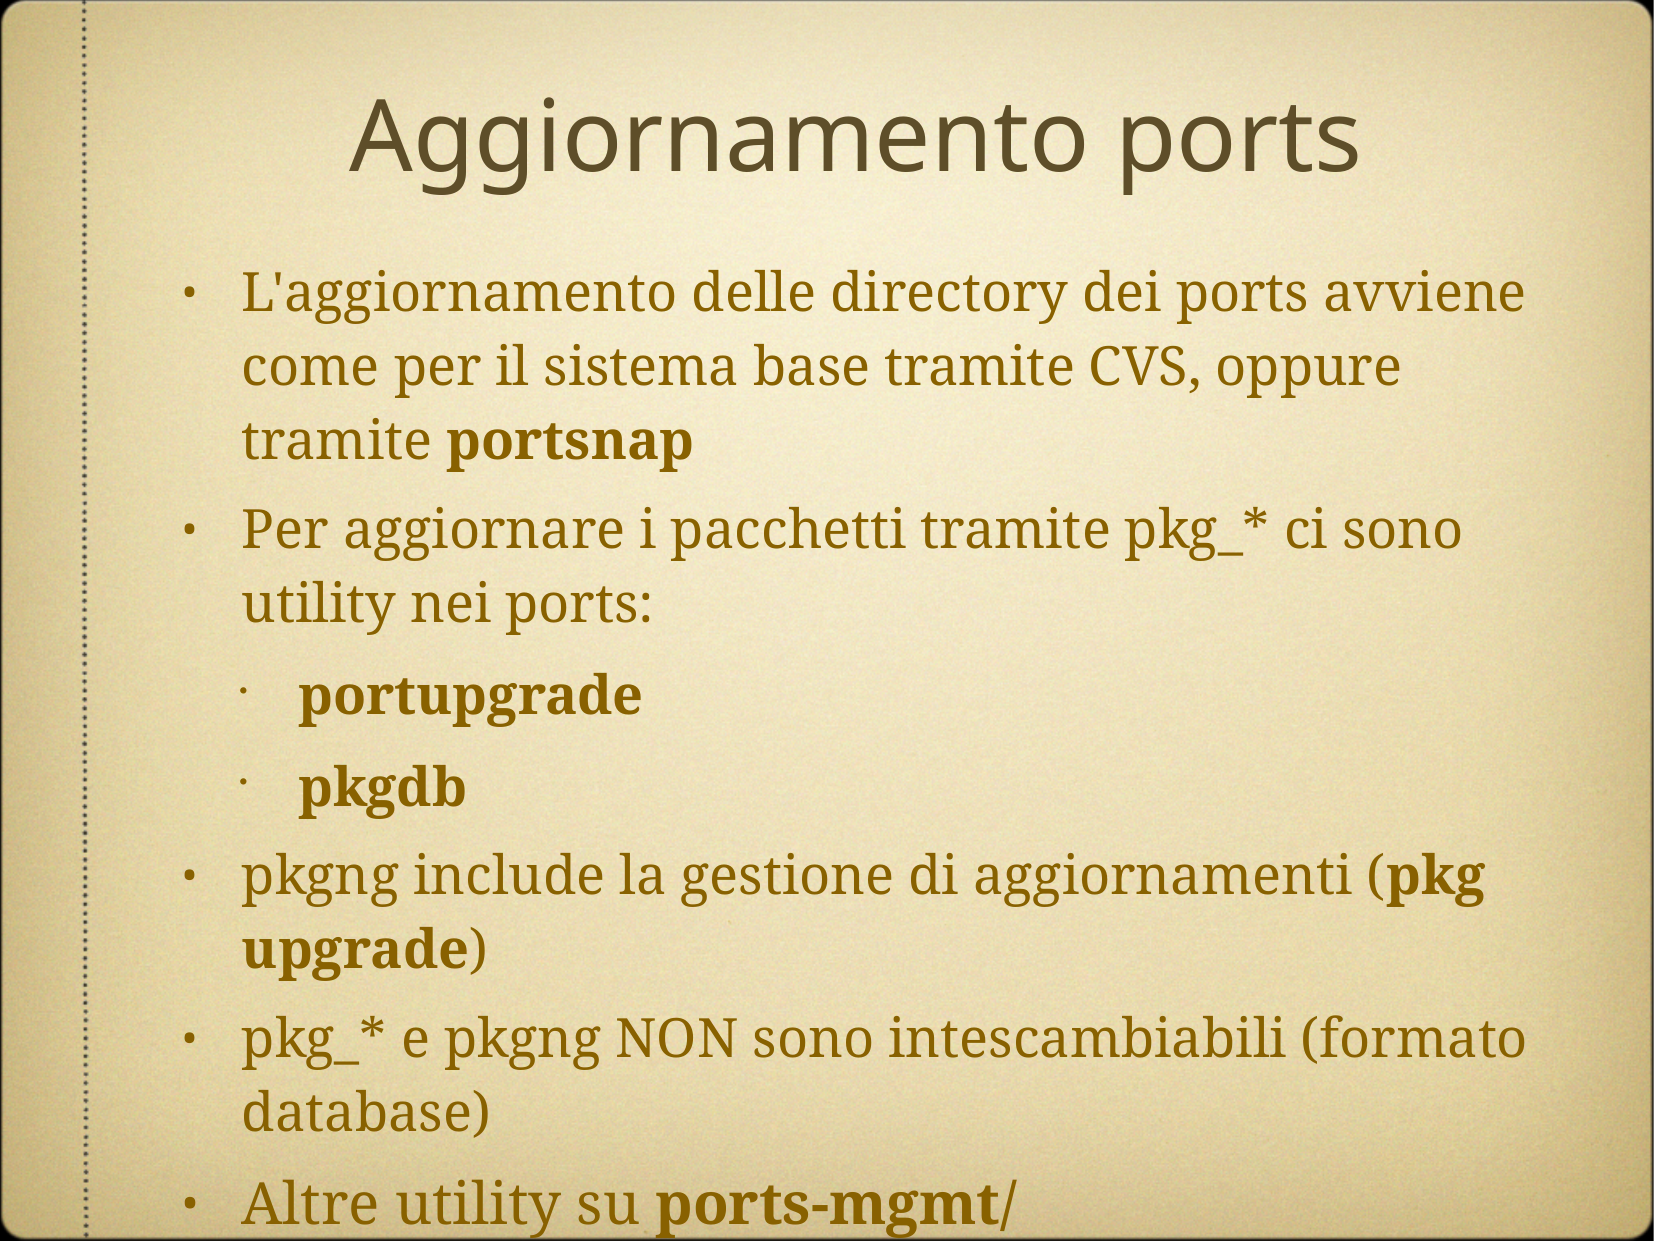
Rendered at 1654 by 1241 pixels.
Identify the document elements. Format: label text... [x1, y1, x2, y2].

picture [357, 1195, 370, 1206]
title Aggiornamento ports [118, 0, 1595, 265]
picture [669, 1197, 681, 1220]
picture [897, 1196, 905, 1209]
picture [0, 0, 1654, 1241]
picture [254, 1192, 267, 1207]
picture [705, 1196, 717, 1221]
picture [857, 1192, 867, 1197]
list L'aggiornamento delle directory dei ports avviene come per il sistema base tramite CVS, oppure tramite portsnap Per aggiornare i pacchetti tramite pkg_* ci sono utility nei ports: portupgrade pkgdb pkgng include la gestione di aggiornamenti (pkg upgrade) pkg_* e pkgng NON sono intescambiabili (formato database) Altre utility su ports-mgmt/ http://www.freshports.org [147, 265, 1565, 1192]
picture [947, 1192, 957, 1197]
picture [893, 1225, 910, 1234]
